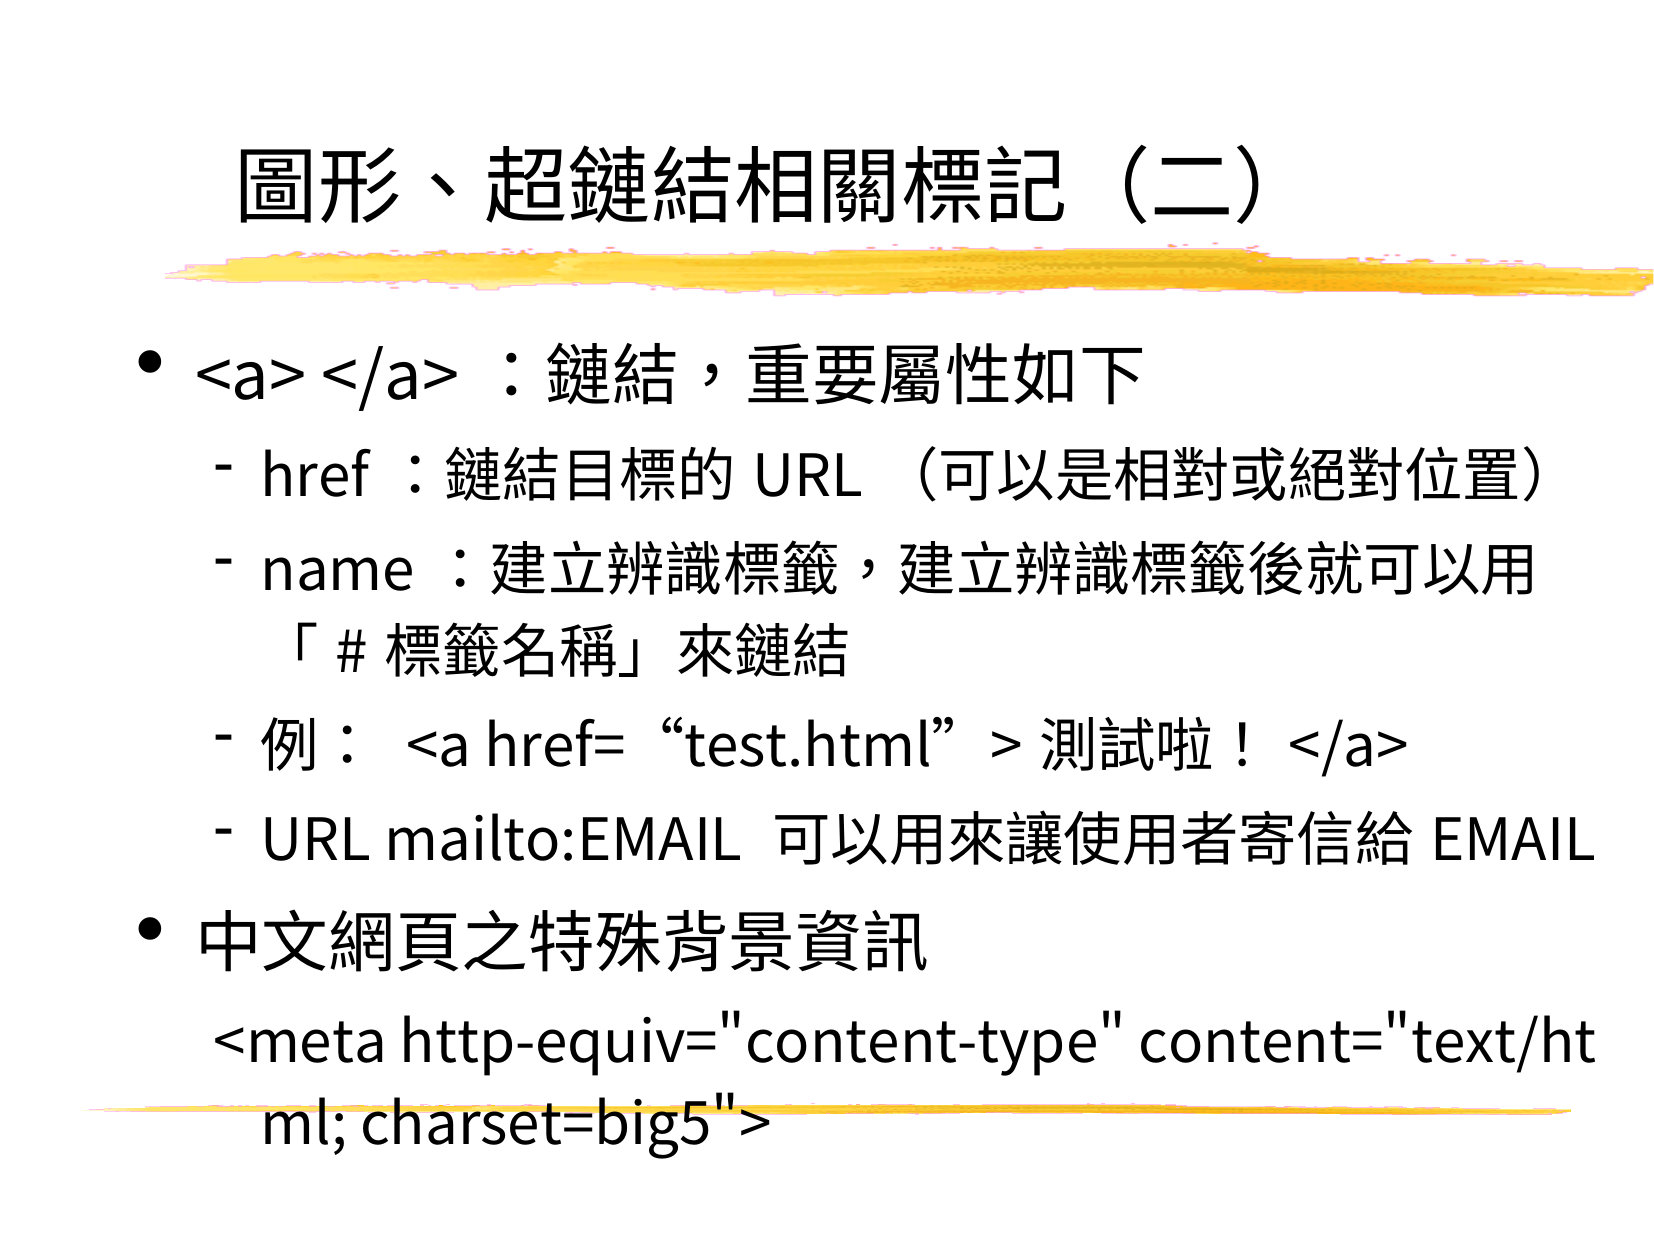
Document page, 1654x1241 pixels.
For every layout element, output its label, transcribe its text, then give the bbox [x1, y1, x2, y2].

picture [325, 1102, 394, 1117]
picture [689, 1102, 1571, 1117]
picture [605, 1102, 685, 1117]
picture [82, 1102, 319, 1117]
picture [400, 1102, 599, 1117]
picture [165, 237, 1654, 308]
list <a> </a>：鏈結，重要屬性如下 href：鏈結目標的URL（可以是相對或絕對位置） name：建立辨識標籤，建立辨識標籤後就可以用「#標籤名稱」來鏈結 例： <a href=“test.html”>測試啦！</a> URL mailto:EMAIL 可以用來讓使用者寄信給EMAIL 中文網頁之特殊背景資訊 <meta http-equiv="content-type" content="text/html; charset=big5"> [124, 316, 1625, 1089]
title 圖形、超鏈結相關標記（二） [73, 41, 1479, 249]
